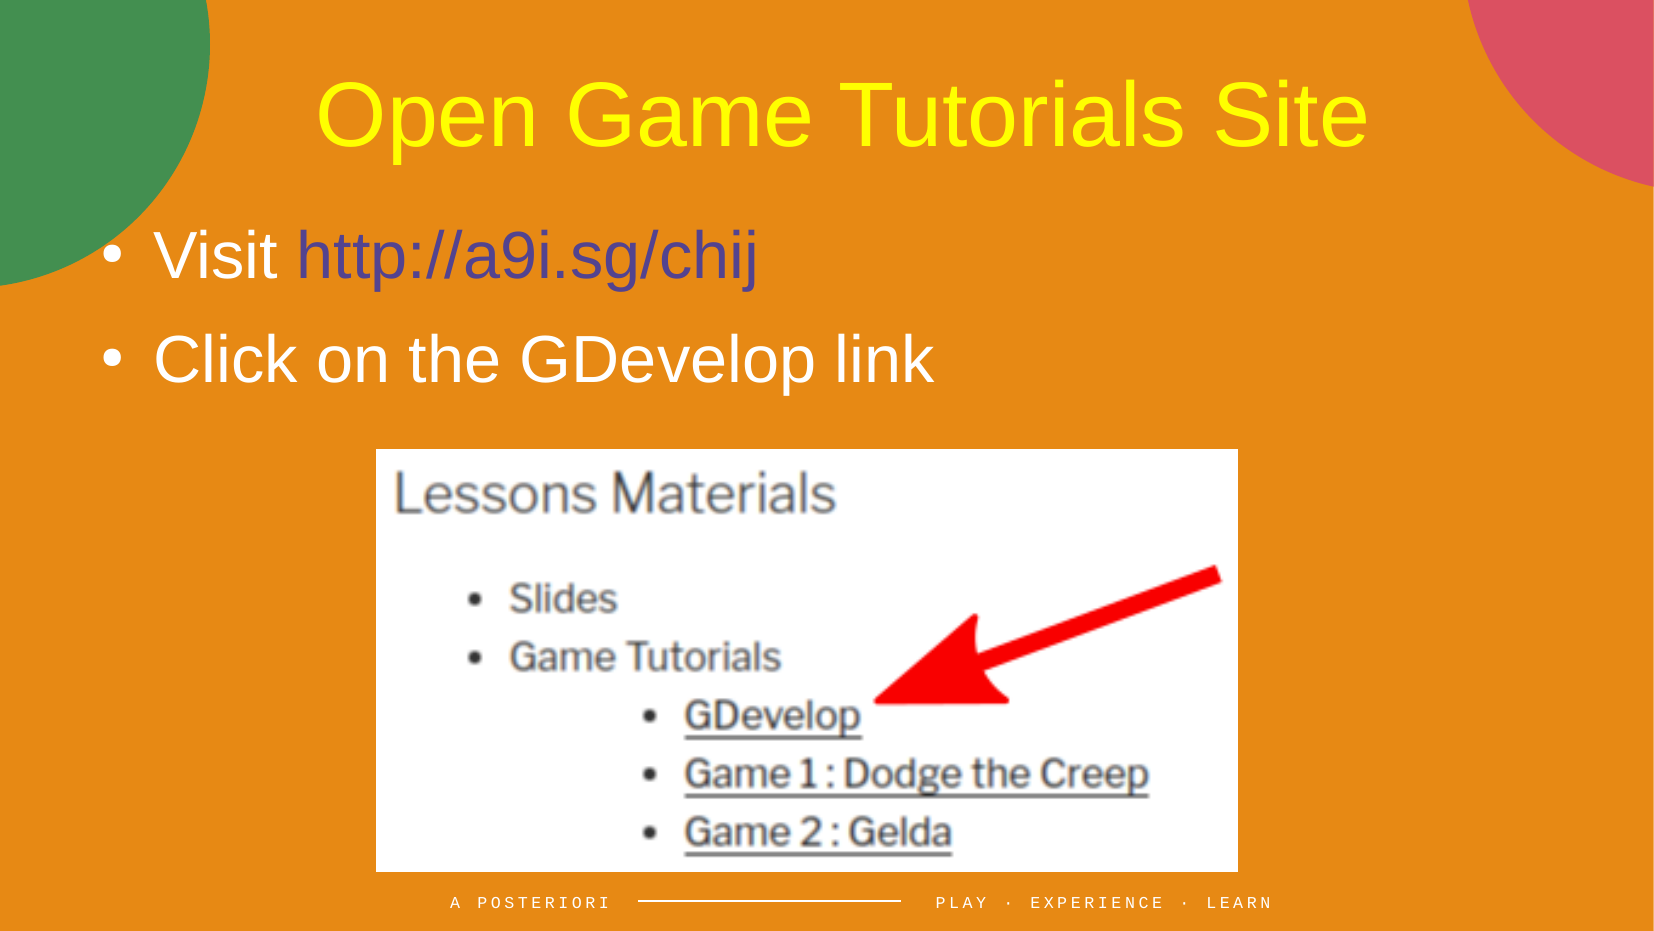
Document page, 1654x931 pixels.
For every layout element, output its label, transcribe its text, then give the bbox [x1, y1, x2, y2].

picture [376, 449, 1238, 872]
title Open Game Tutorials Site [187, 37, 1501, 193]
list Visit http://a9i.sg/chij Click on the GDevelop link [82, 217, 1571, 758]
